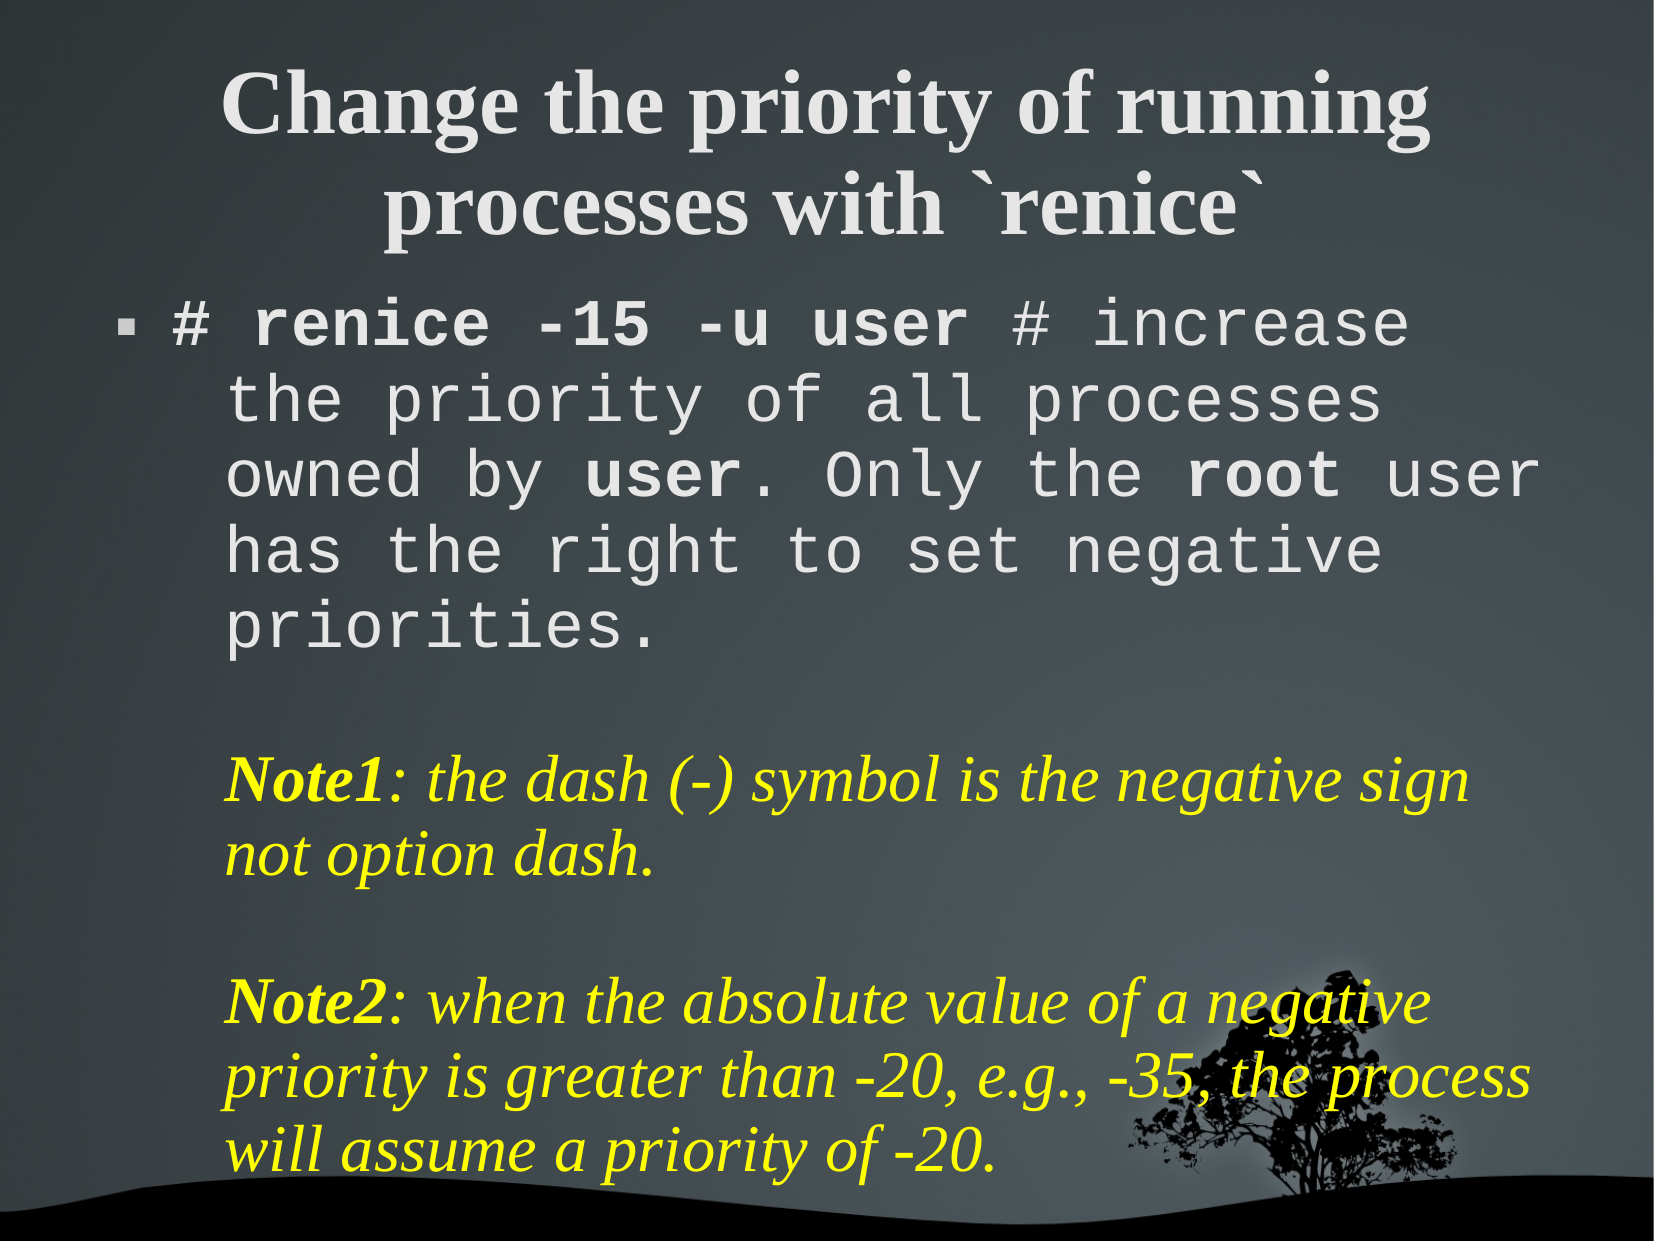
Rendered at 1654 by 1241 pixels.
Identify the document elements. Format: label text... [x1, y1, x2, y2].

picture [0, 0, 1654, 1241]
title Change the priority of running processes with `renice` [82, 33, 1571, 273]
list # renice -15 -u user # increase the priority of all processes owned by user. Only the root user has the right to set negative priorities. Note1: the dash (-) symbol is the negative sign not option dash. Note2: when the absolute value of a negative priority is greater than -20, e.g., -35, the process will assume a priority of -20. [82, 290, 1571, 1187]
